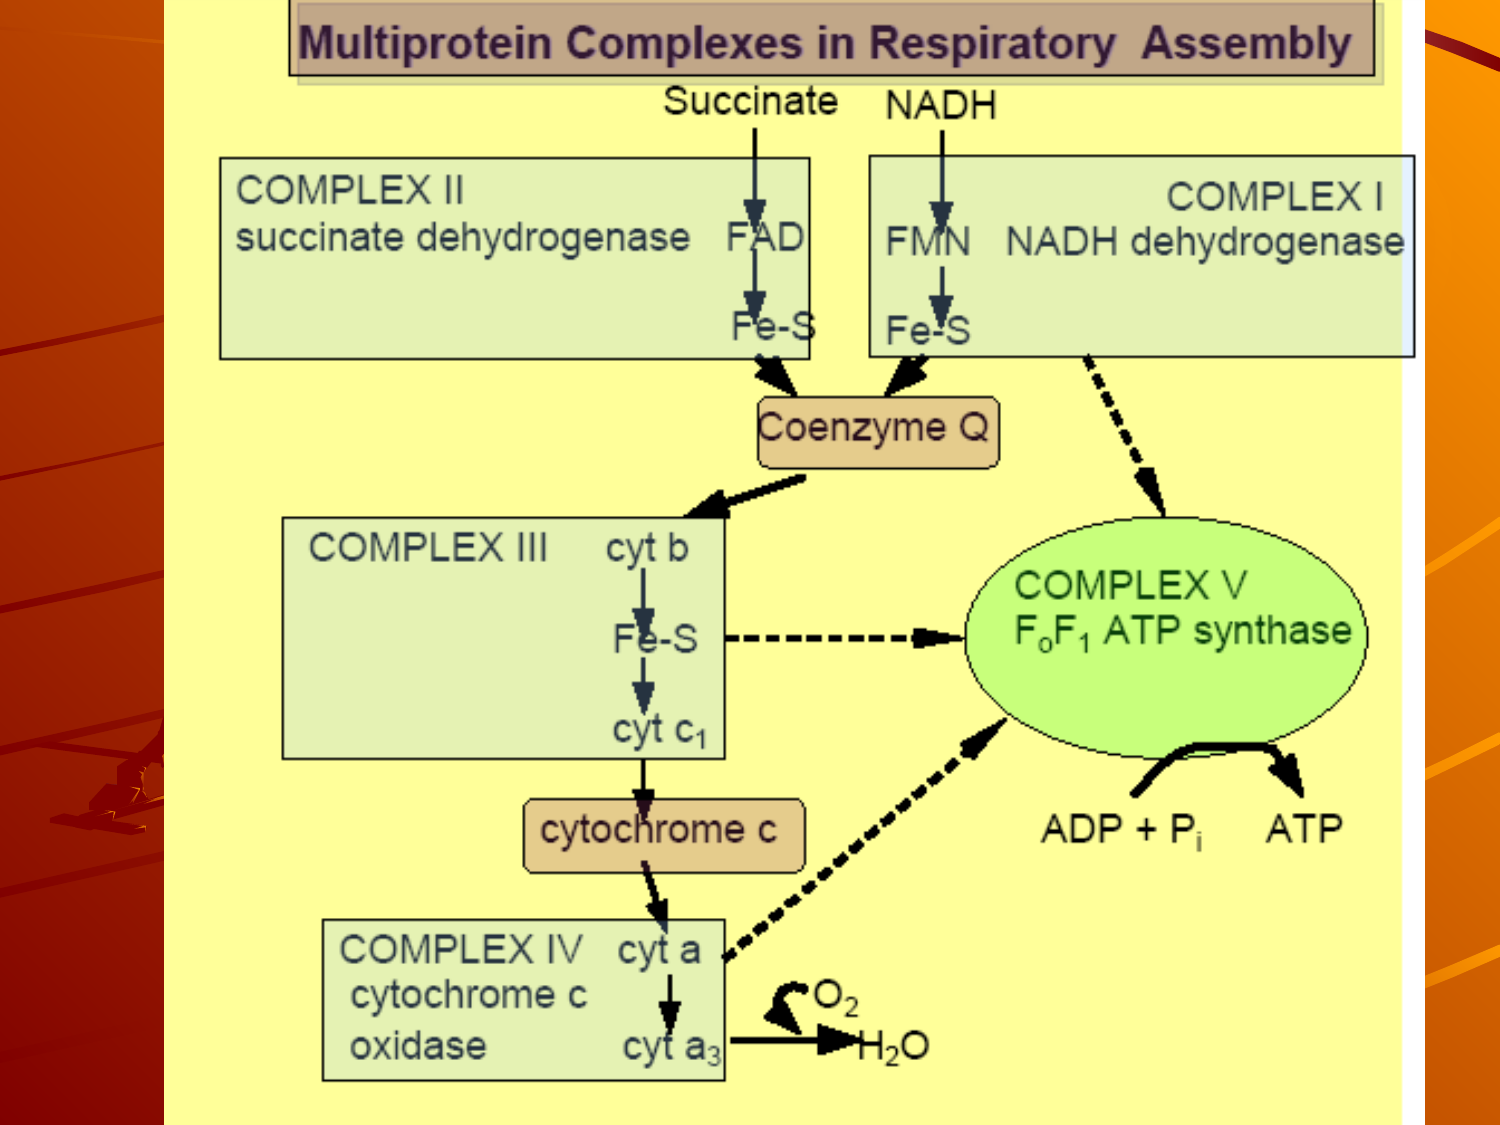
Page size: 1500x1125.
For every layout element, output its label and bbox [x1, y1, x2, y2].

chart [164, 0, 1425, 1125]
